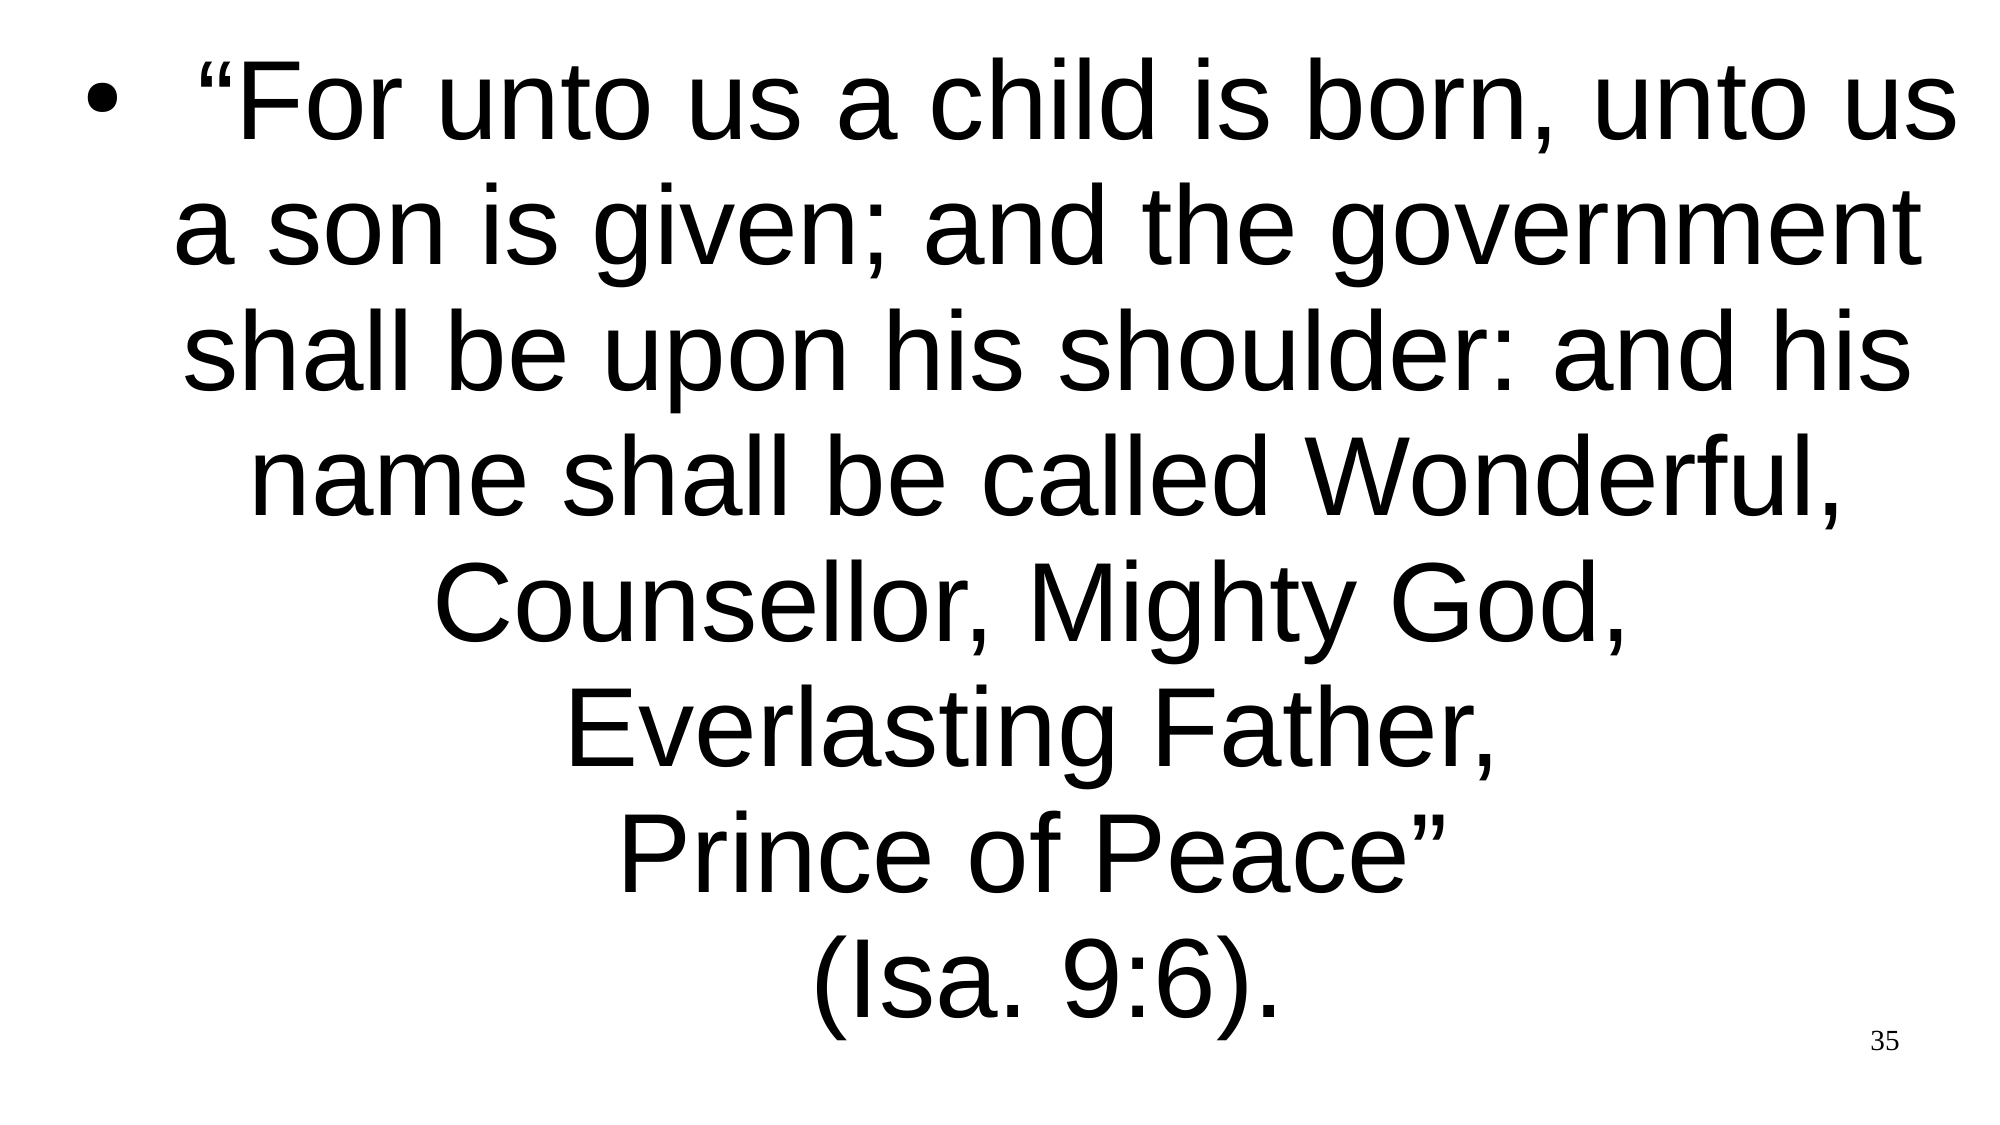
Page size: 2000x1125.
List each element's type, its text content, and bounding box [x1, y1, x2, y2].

list “For unto us a child is born, unto us a son is given; and the government shall be upon his shoulder: and his name shall be called Wonderful, Counsellor, Mighty God, Everlasting Father, Prince of Peace” (Isa. 9:6). [37, 37, 1988, 1088]
